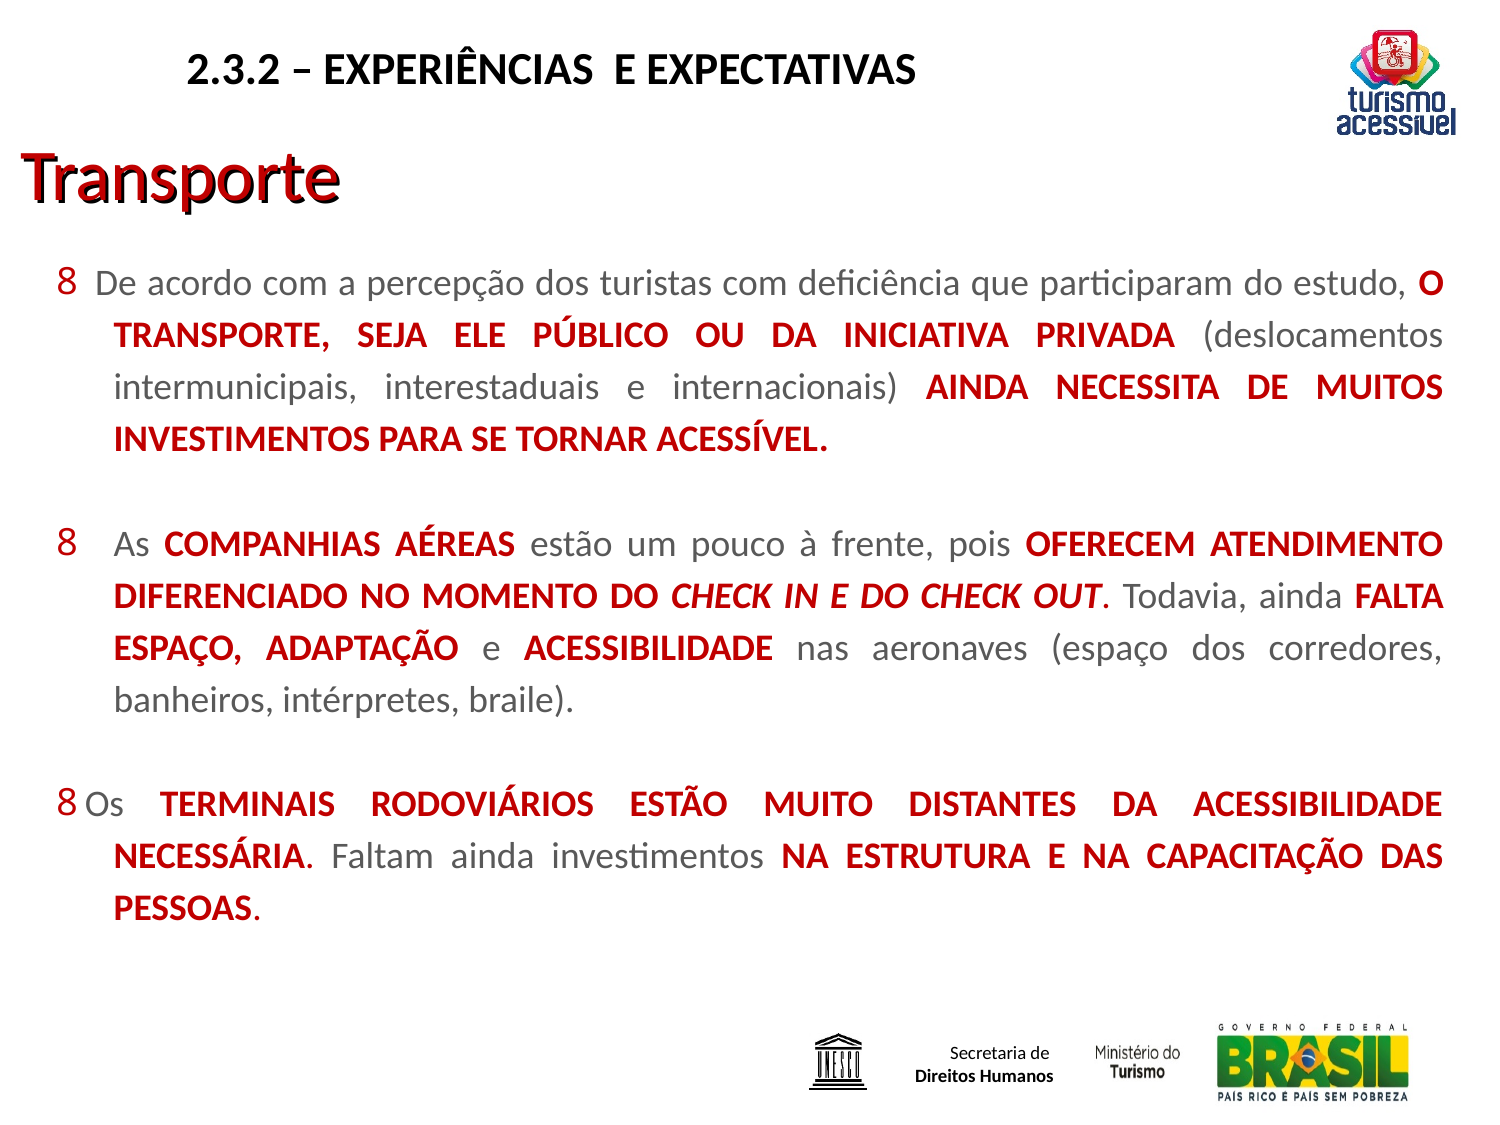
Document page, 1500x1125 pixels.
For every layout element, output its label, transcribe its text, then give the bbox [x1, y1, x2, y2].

text_box Transporte [6, 120, 487, 223]
text_box Slide 46/119 [1256, 1087, 1491, 1125]
text_box De acordo com a percepção dos turistas com deficiência que participaram do estudo, o transporte, seja ele público ou da iniciativa privada (deslocamentos intermunicipais, interestaduais e internacionais) ainda necessita de muitos investimentos para se tornar acessível. As companhias aéreas estão um pouco à frente, pois oferecem atendimento diferenciado no momento do check in e do check out. Todavia, ainda falta espaço, adaptação e acessibilidade nas aeronaves (espaço dos corredores, banheiros, intérpretes, braile). Os terminais rodoviários estão muito distantes da acessibilidade necessária. Faltam ainda investimentos na estrutura e na capacitação das pessoas. [41, 243, 1459, 936]
text_box 2.3.2 – Experiências e Expectativas [171, 31, 1234, 101]
